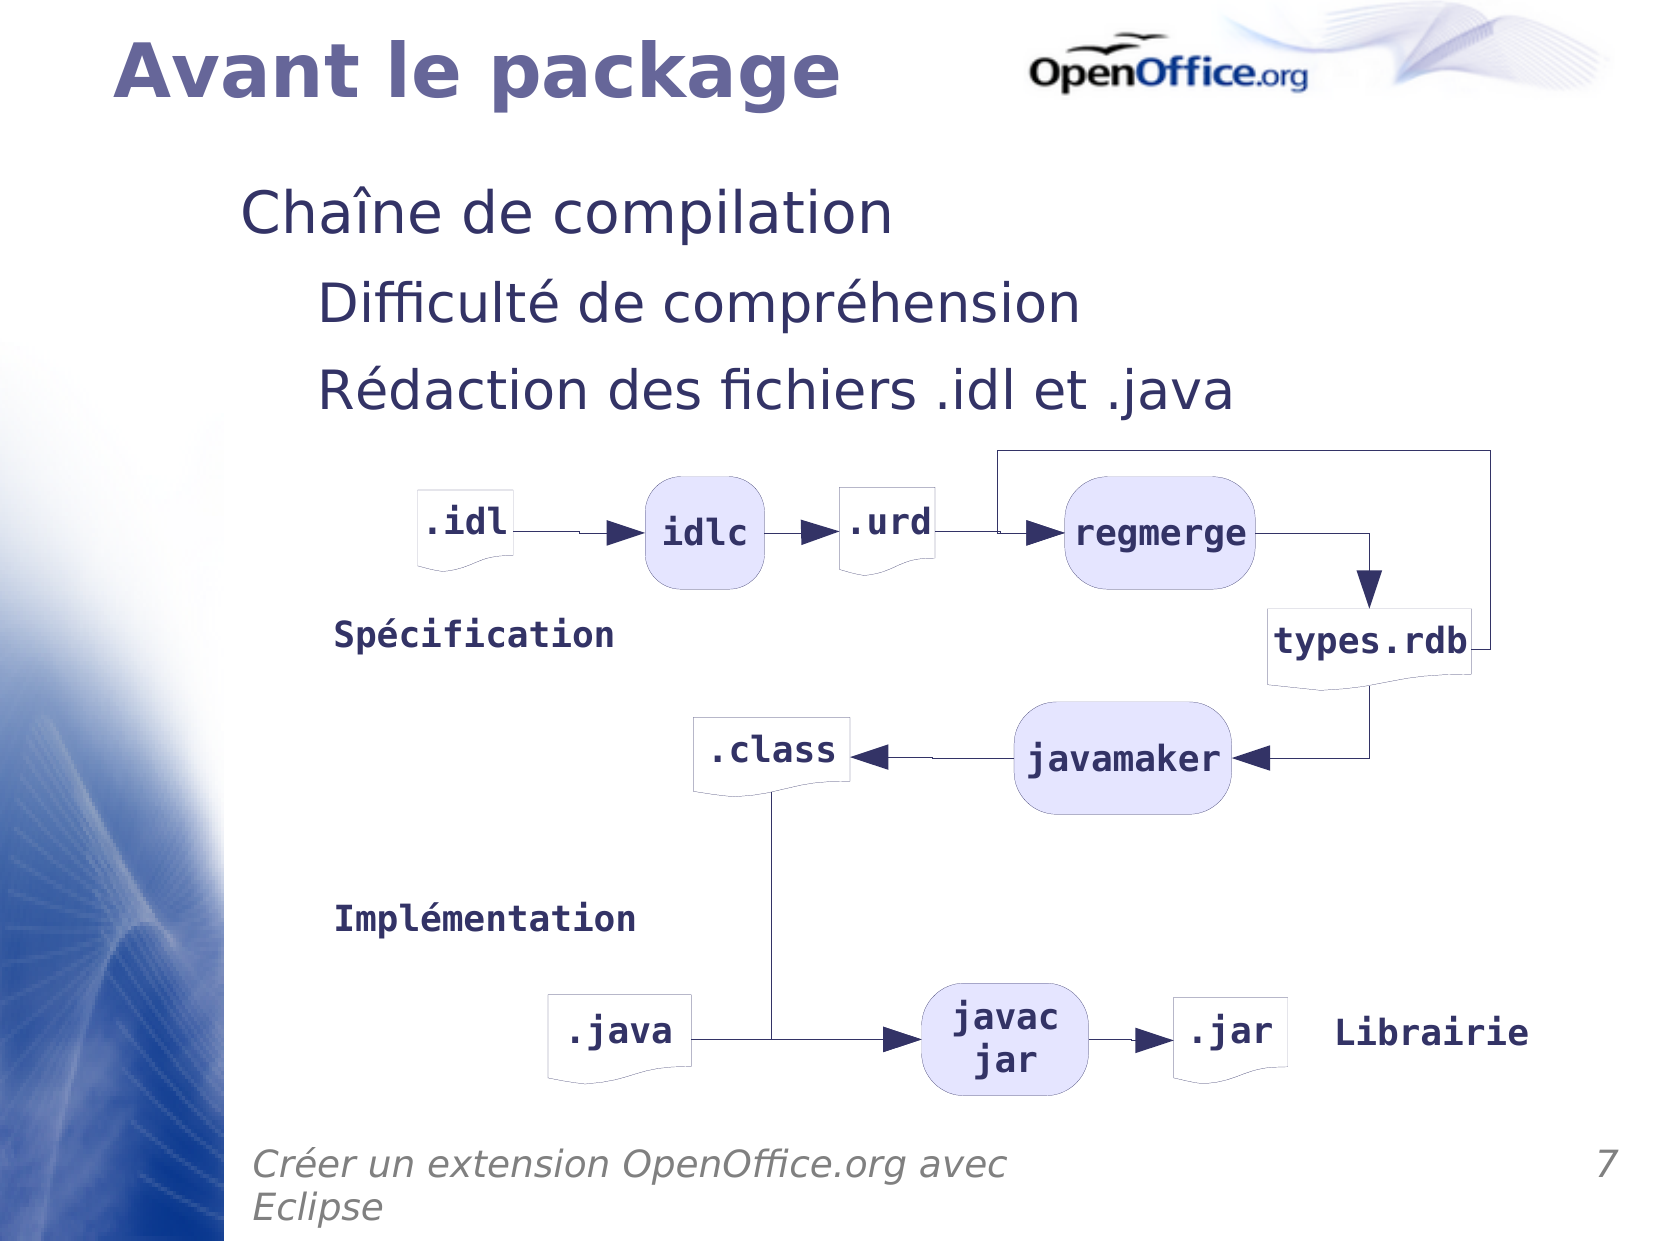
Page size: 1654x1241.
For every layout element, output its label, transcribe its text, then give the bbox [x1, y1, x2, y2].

picture [0, 0, 224, 1241]
list Chaîne de compilation Difficulté de compréhension Rédaction des fichiers .idl et .java [223, 179, 1619, 1133]
picture [313, 431, 1554, 1099]
picture [1014, 0, 1619, 100]
title Avant le package [24, 15, 987, 129]
